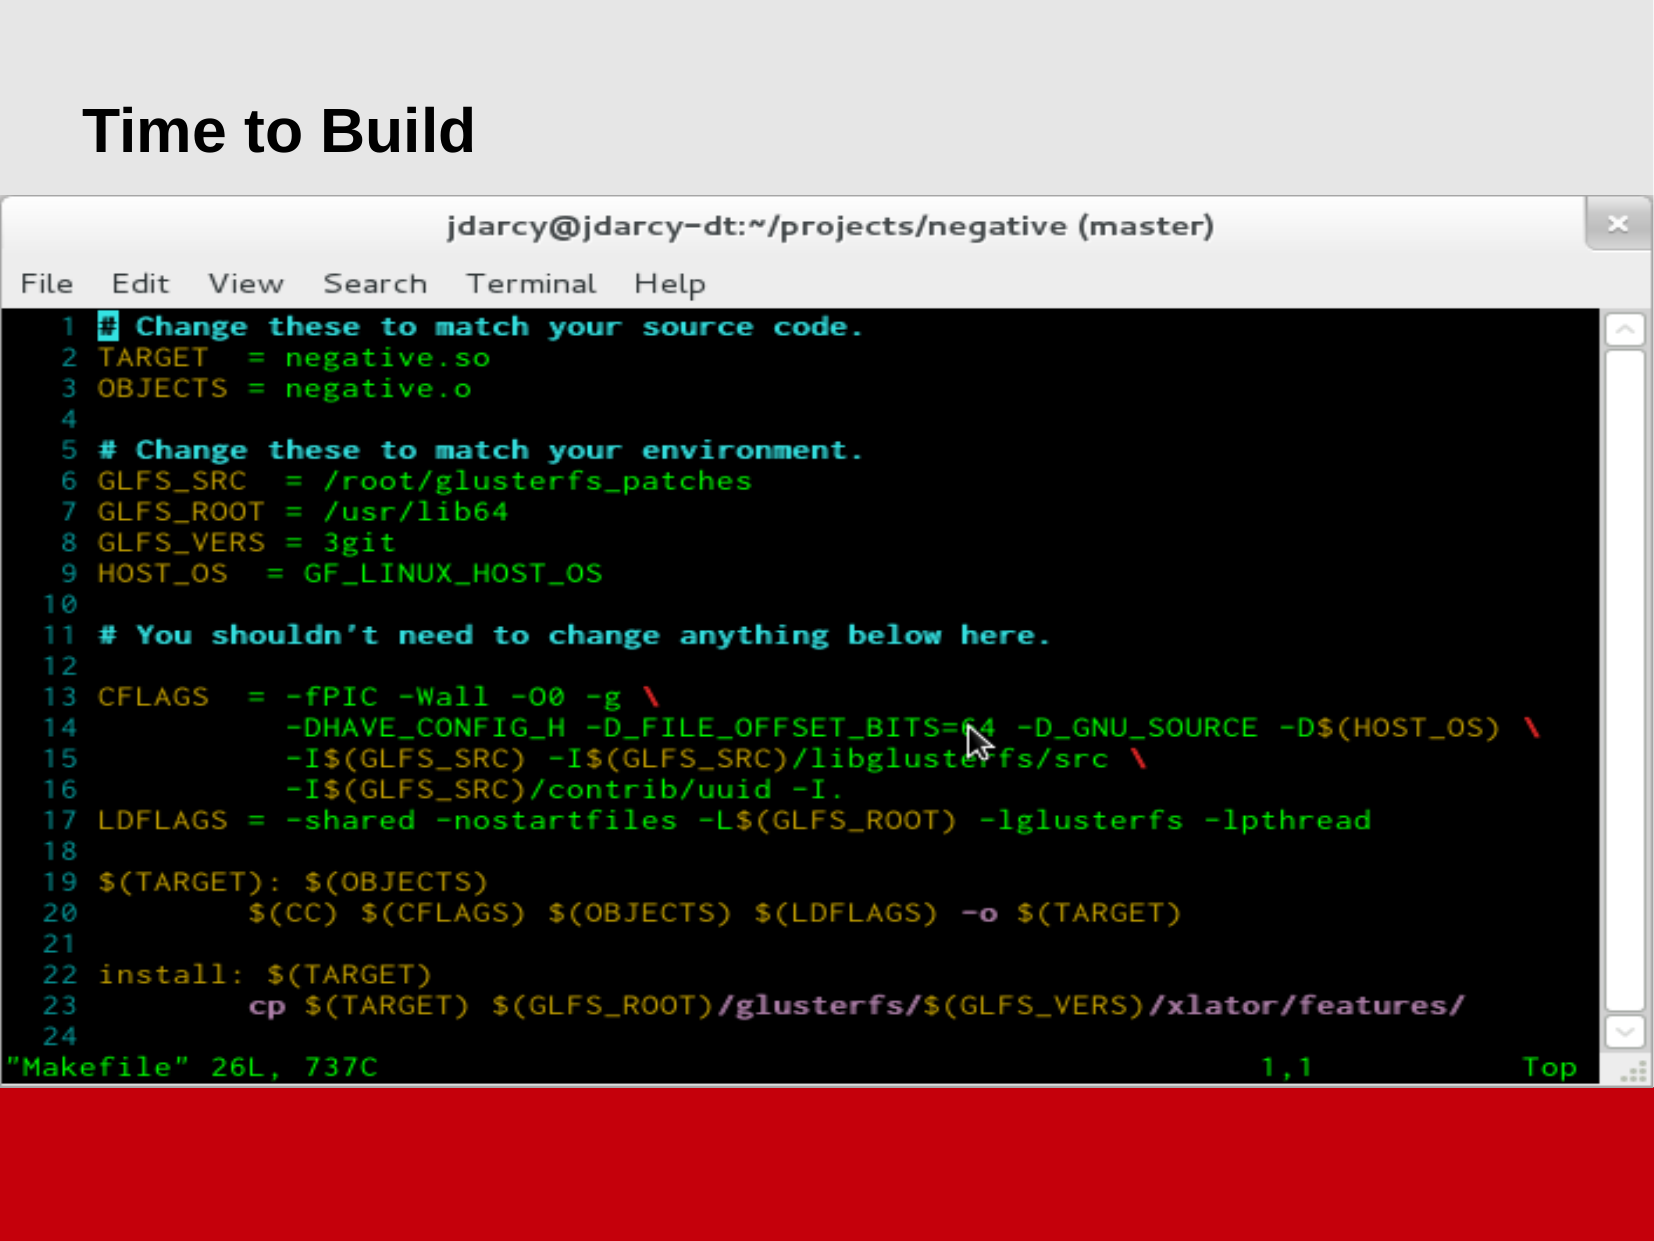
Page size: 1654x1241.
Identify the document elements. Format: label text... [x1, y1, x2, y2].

picture [0, 195, 1654, 1088]
title Time to Build [82, 37, 1571, 195]
